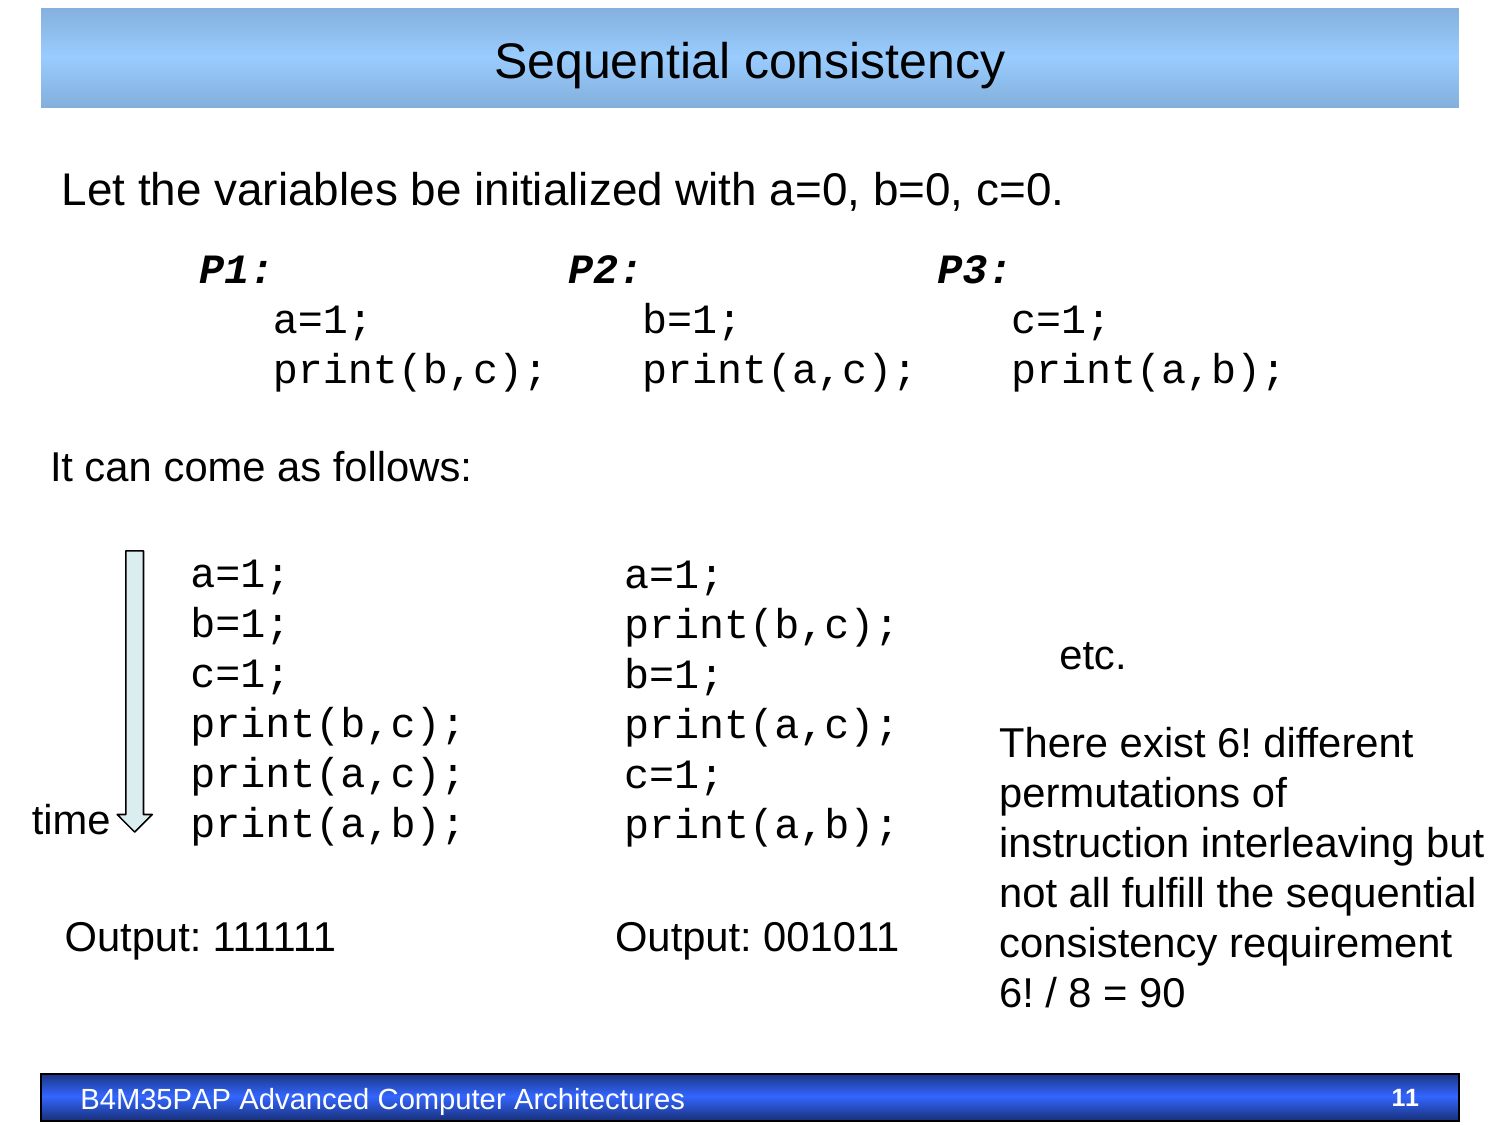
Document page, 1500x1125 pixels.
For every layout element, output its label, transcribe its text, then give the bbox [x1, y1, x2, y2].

text_box time [17, 785, 126, 850]
text_box Output: 111111 [49, 902, 351, 968]
text_box Output: 001011 [600, 902, 915, 968]
title Sequential consistency [41, 8, 1459, 108]
text_box a=1; b=1; c=1; print(b,c); print(a,c); print(a,b); [175, 538, 563, 1004]
text_box It can come as follows: [35, 432, 1477, 515]
text_box a=1; print(b,c); b=1; print(a,c); c=1; print(a,b); [609, 539, 996, 1005]
text_box P1: P2: P3: a=1; b=1; c=1; print(b,c); print(a,c); print(a,b); [184, 235, 1302, 400]
text_box Let the variables be initialized with a=0, b=0, c=0. [46, 152, 1442, 235]
text_box There exist 6! different permutations of instruction interleaving but not all fulfill the sequential consistency requirement 6! / 8 = 90 [984, 708, 1500, 1024]
text_box [125, 550, 153, 833]
text_box etc. [1044, 620, 1142, 686]
